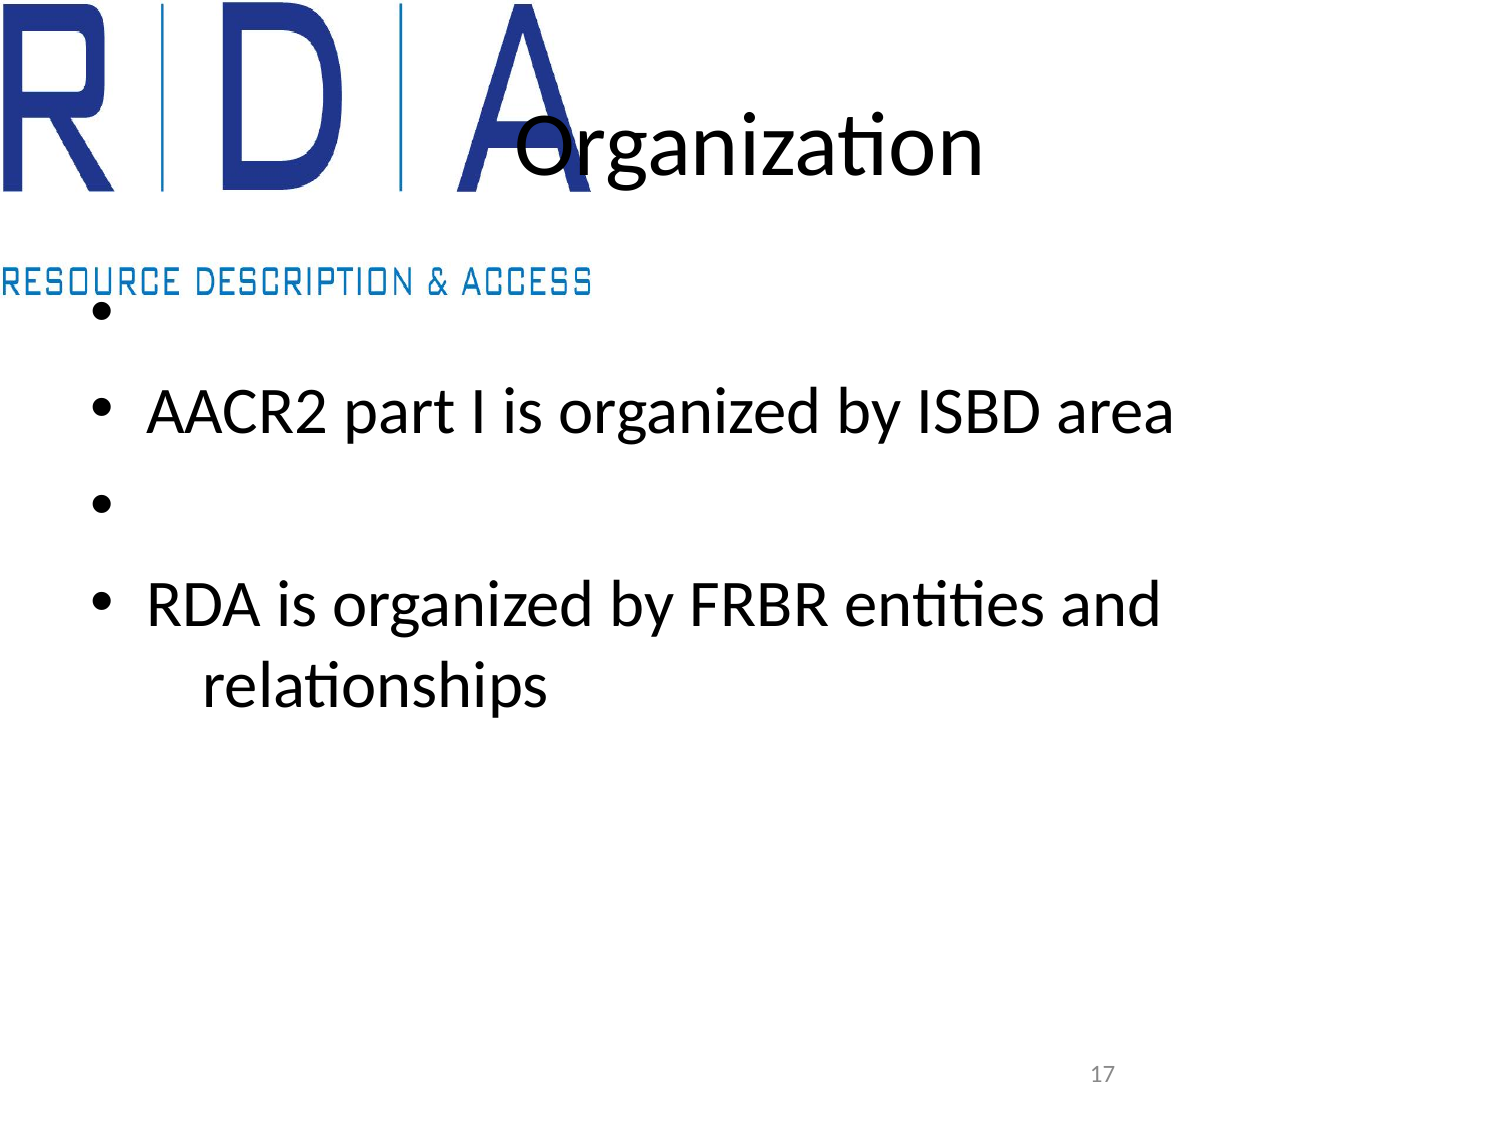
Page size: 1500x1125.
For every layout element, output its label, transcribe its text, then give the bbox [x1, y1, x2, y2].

list AACR2 part I is organized by ISBD area RDA is organized by FRBR entities and relationships [75, 262, 1426, 1005]
text_box 17 [1074, 1042, 1426, 1103]
title Organization [75, 45, 1426, 233]
